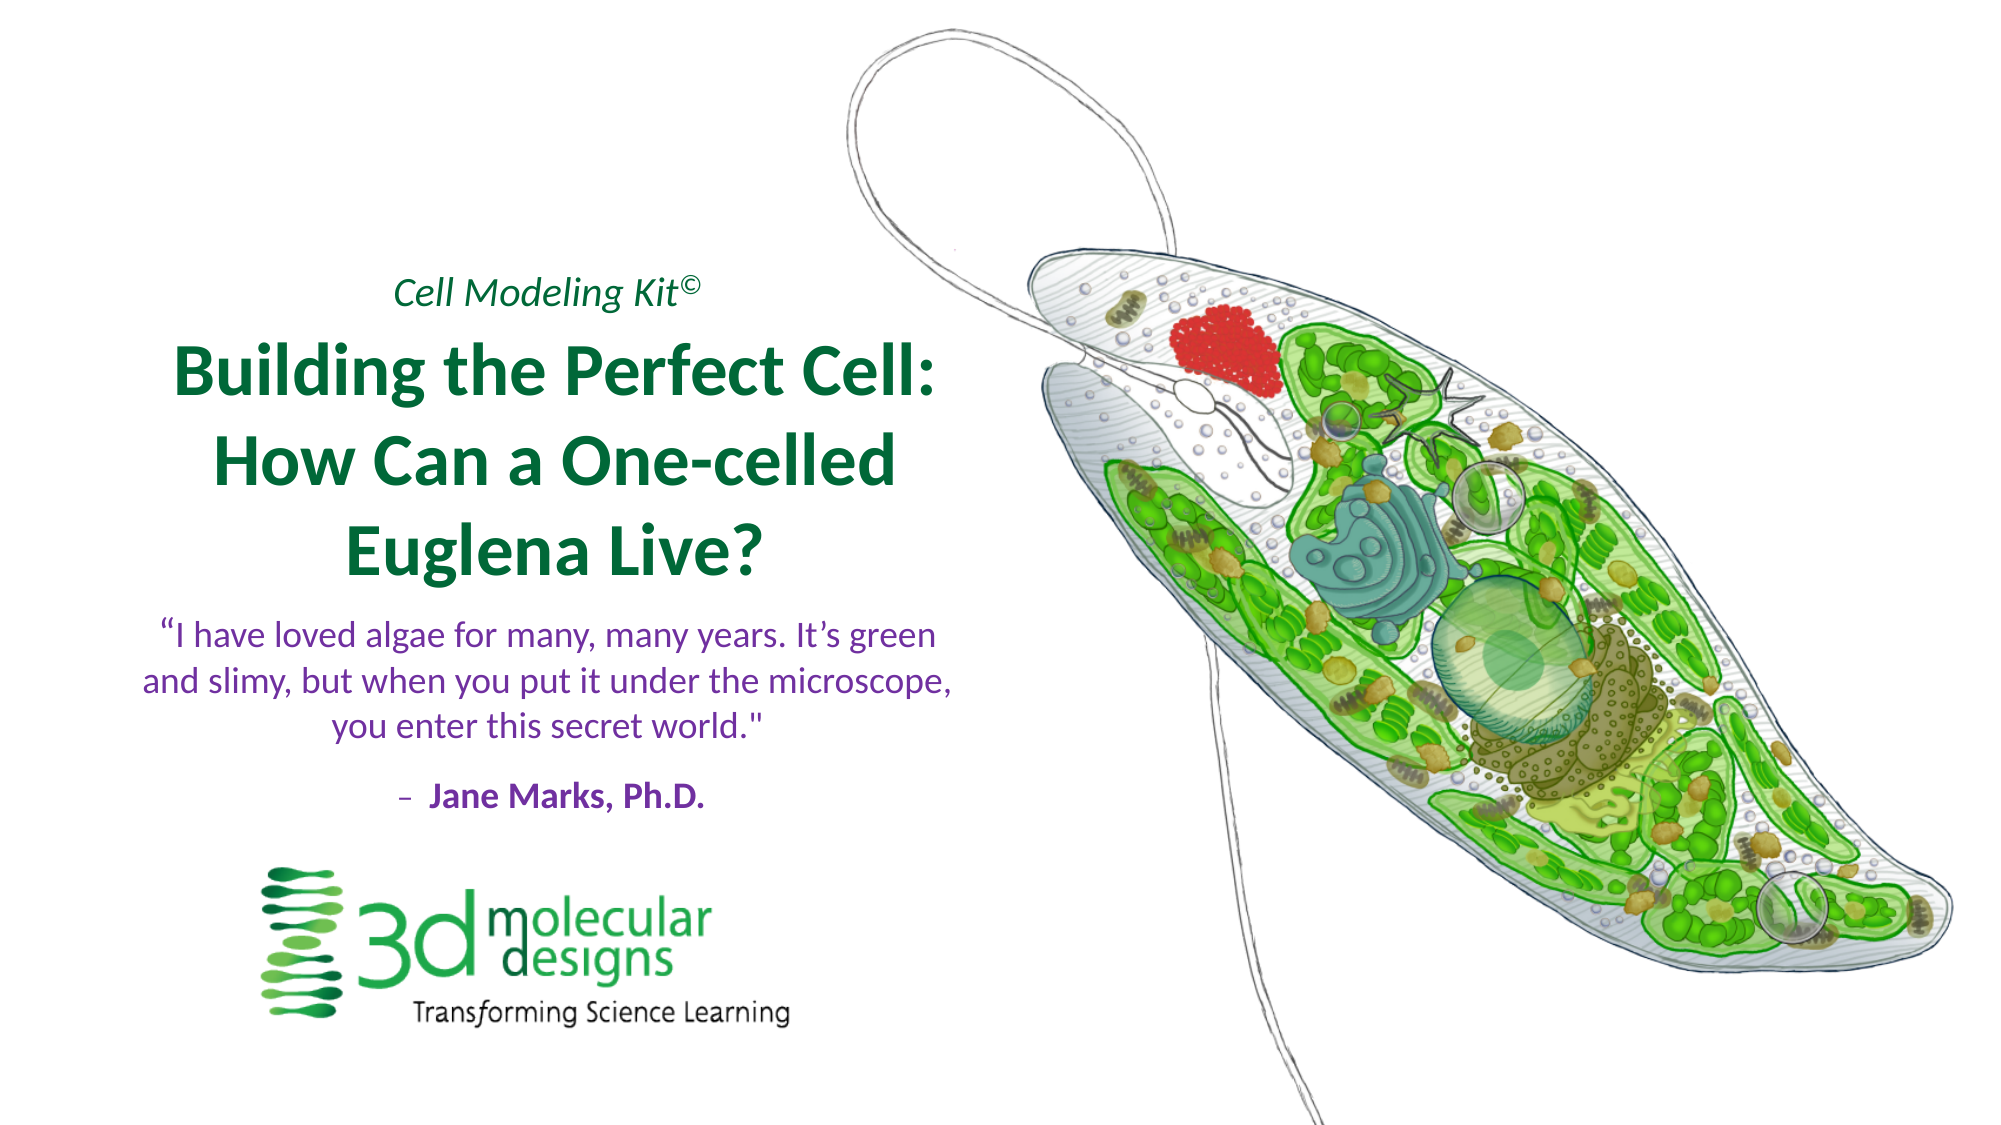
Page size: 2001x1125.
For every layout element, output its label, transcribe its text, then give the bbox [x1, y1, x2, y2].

text_box Building the Perfect Cell: How Can a One-celled Euglena Live? [79, 324, 637, 602]
picture [236, 844, 813, 1052]
text_box “I have loved algae for many, many years. It’s green and slimy, but when you put it under the microscope, you enter this secret world." – Jane Marks, Ph.D. [125, 598, 842, 826]
text_box Cell Modeling Kit© [47, 257, 695, 324]
picture [477, 0, 2000, 1125]
